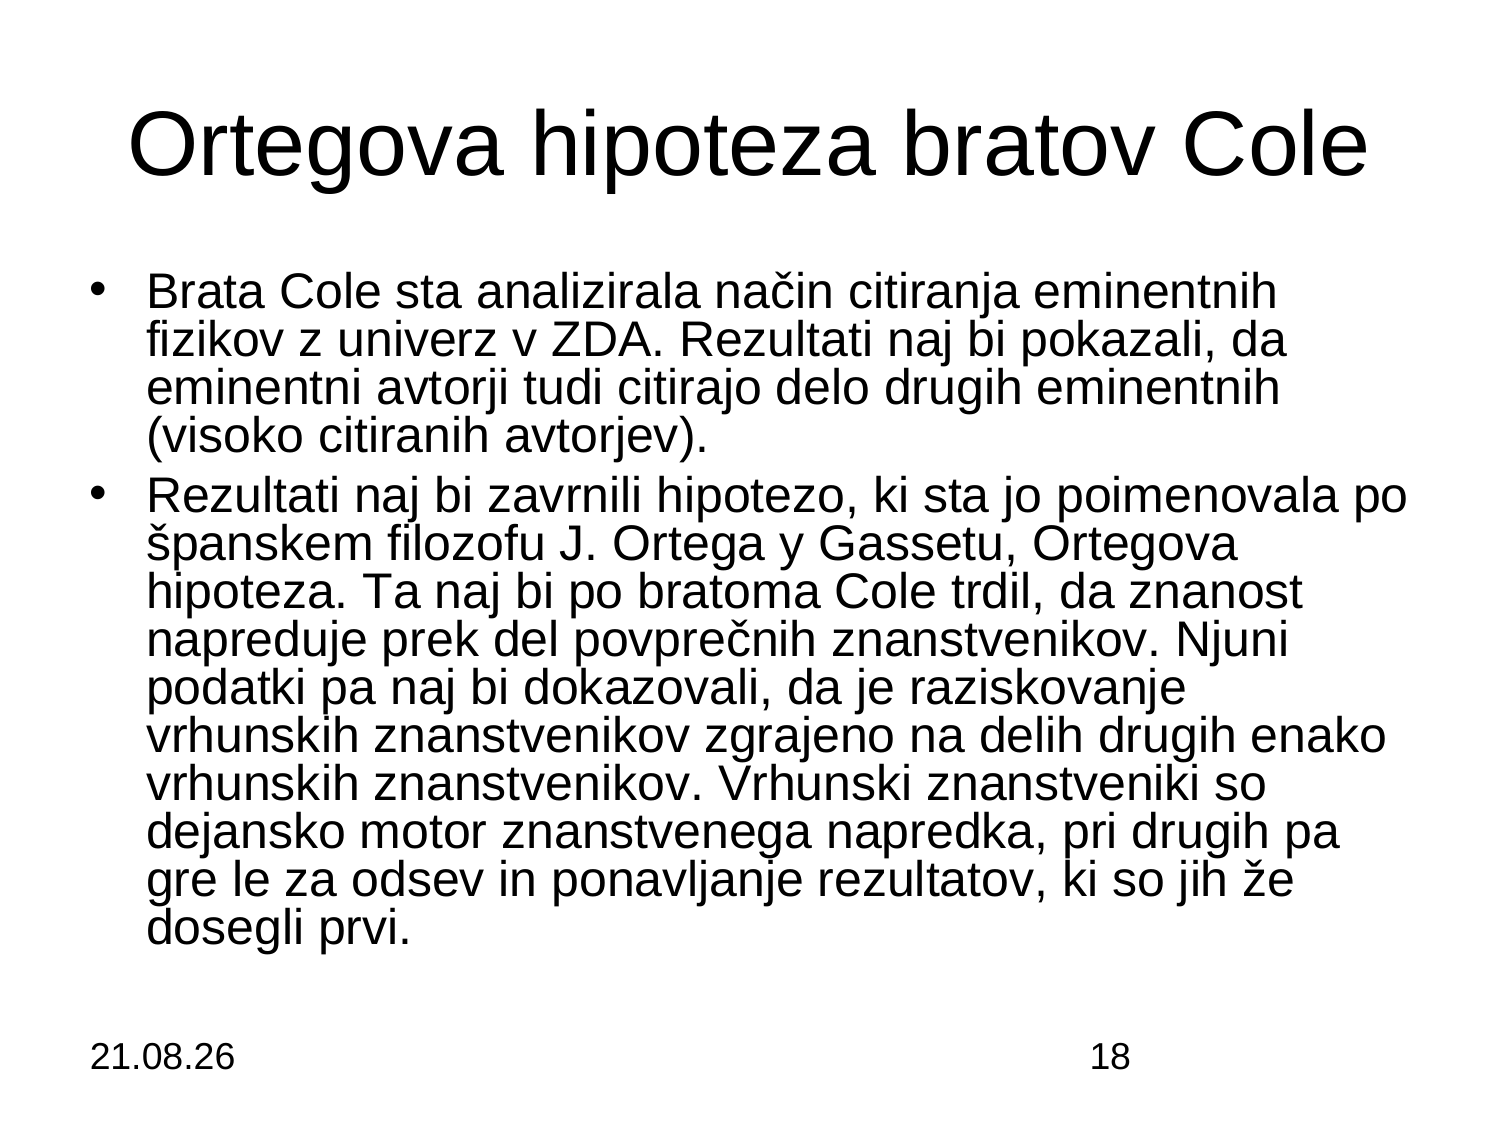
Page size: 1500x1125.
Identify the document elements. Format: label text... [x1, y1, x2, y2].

list Brata Cole sta analizirala način citiranja eminentnih fizikov z univerz v ZDA. Rezultati naj bi pokazali, da eminentni avtorji tudi citirajo delo drugih eminentnih (visoko citiranih avtorjev). Rezultati naj bi zavrnili hipotezo, ki sta jo poimenovala po španskem filozofu J. Ortega y Gassetu, Ortegova hipoteza. Ta naj bi po bratoma Cole trdil, da znanost napreduje prek del povprečnih znanstvenikov. Njuni podatki pa naj bi dokazovali, da je raziskovanje vrhunskih znanstvenikov zgrajeno na delih drugih enako vrhunskih znanstvenikov. Vrhunski znanstveniki so dejansko motor znanstvenega napredka, pri drugih pa gre le za odsev in ponavljanje rezultatov, ki so jih že dosegli prvi. [75, 262, 1426, 1006]
title Ortegova hipoteza bratov Cole [75, 45, 1426, 233]
